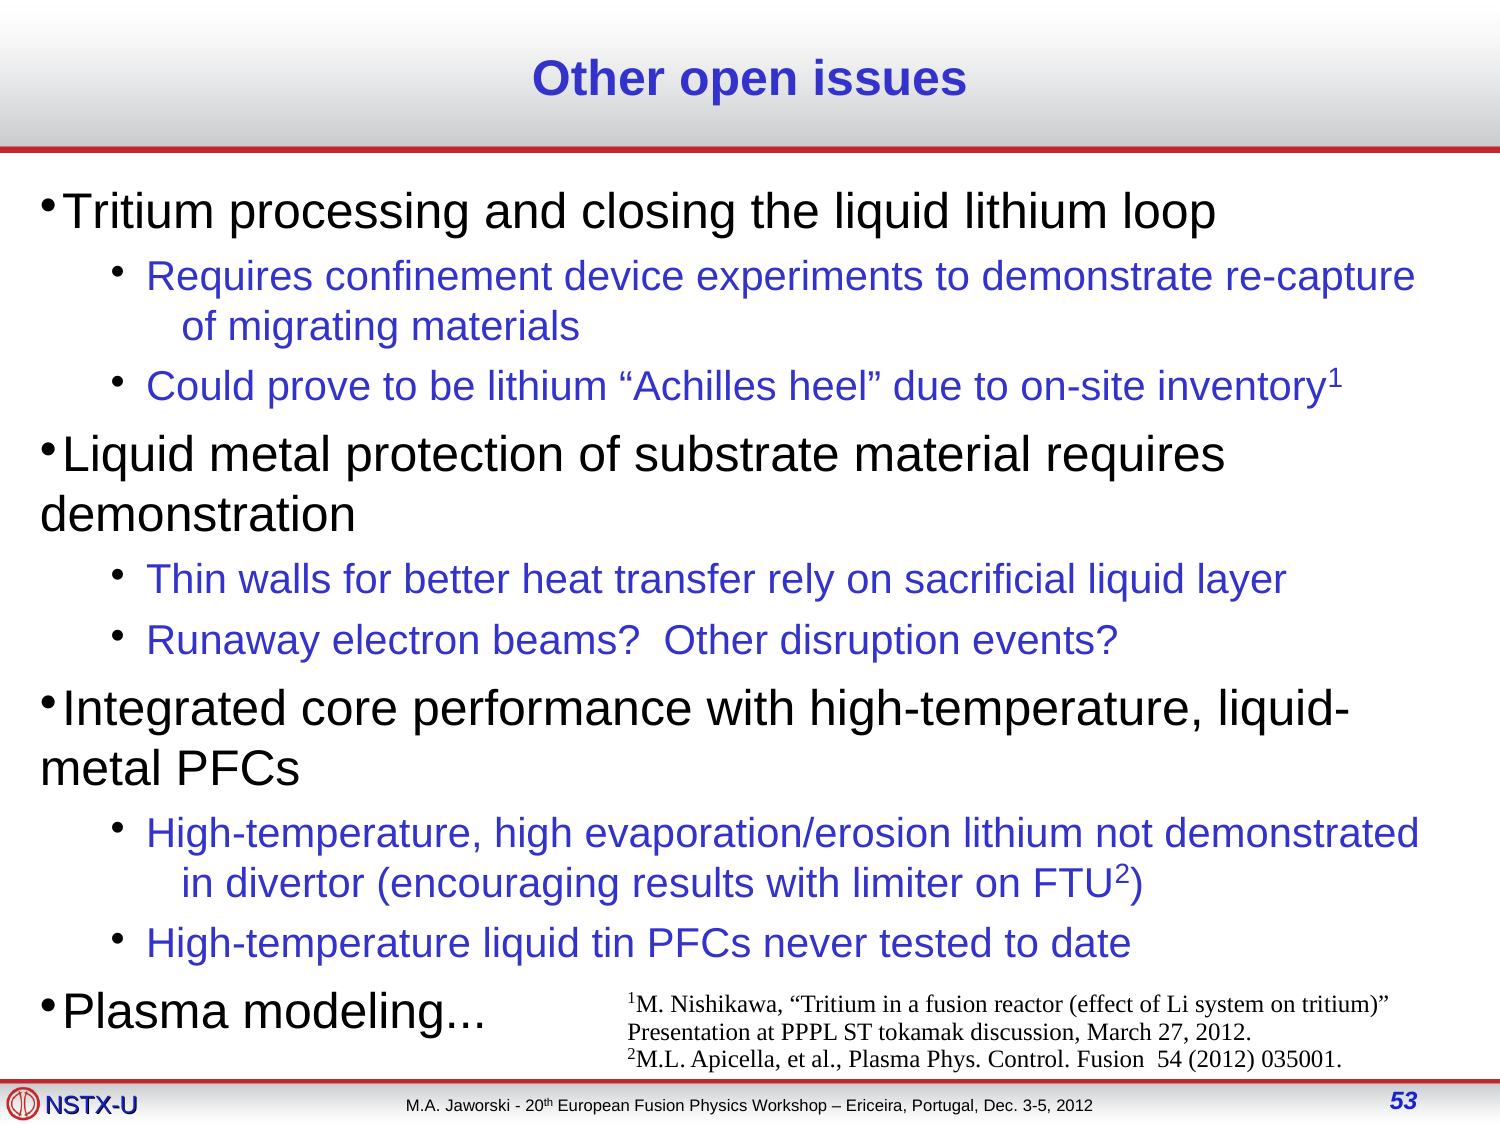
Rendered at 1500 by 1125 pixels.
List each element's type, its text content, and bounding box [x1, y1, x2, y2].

text_box 53 [1374, 1076, 1500, 1124]
text_box 1M. Nishikawa, “Tritium in a fusion reactor (effect of Li system on tritium)” Presentation at PPPL ST tokamak discussion, March 27, 2012. 2M.L. Apicella, et al., Plasma Phys. Control. Fusion 54 (2012) 035001. [612, 980, 1498, 1082]
title Other open issues [0, 0, 1500, 158]
list Tritium processing and closing the liquid lithium loop Requires confinement device experiments to demonstrate re-capture of migrating materials Could prove to be lithium “Achilles heel” due to on-site inventory1 Liquid metal protection of substrate material requires demonstration Thin walls for better heat transfer rely on sacrificial liquid layer Runaway electron beams? Other disruption events? Integrated core performance with high-temperature, liquid-metal PFCs High-temperature, high evaporation/erosion lithium not demonstrated in divertor (encouraging results with limiter on FTU2) High-temperature liquid tin PFCs never tested to date Plasma modeling... [24, 170, 1463, 1059]
